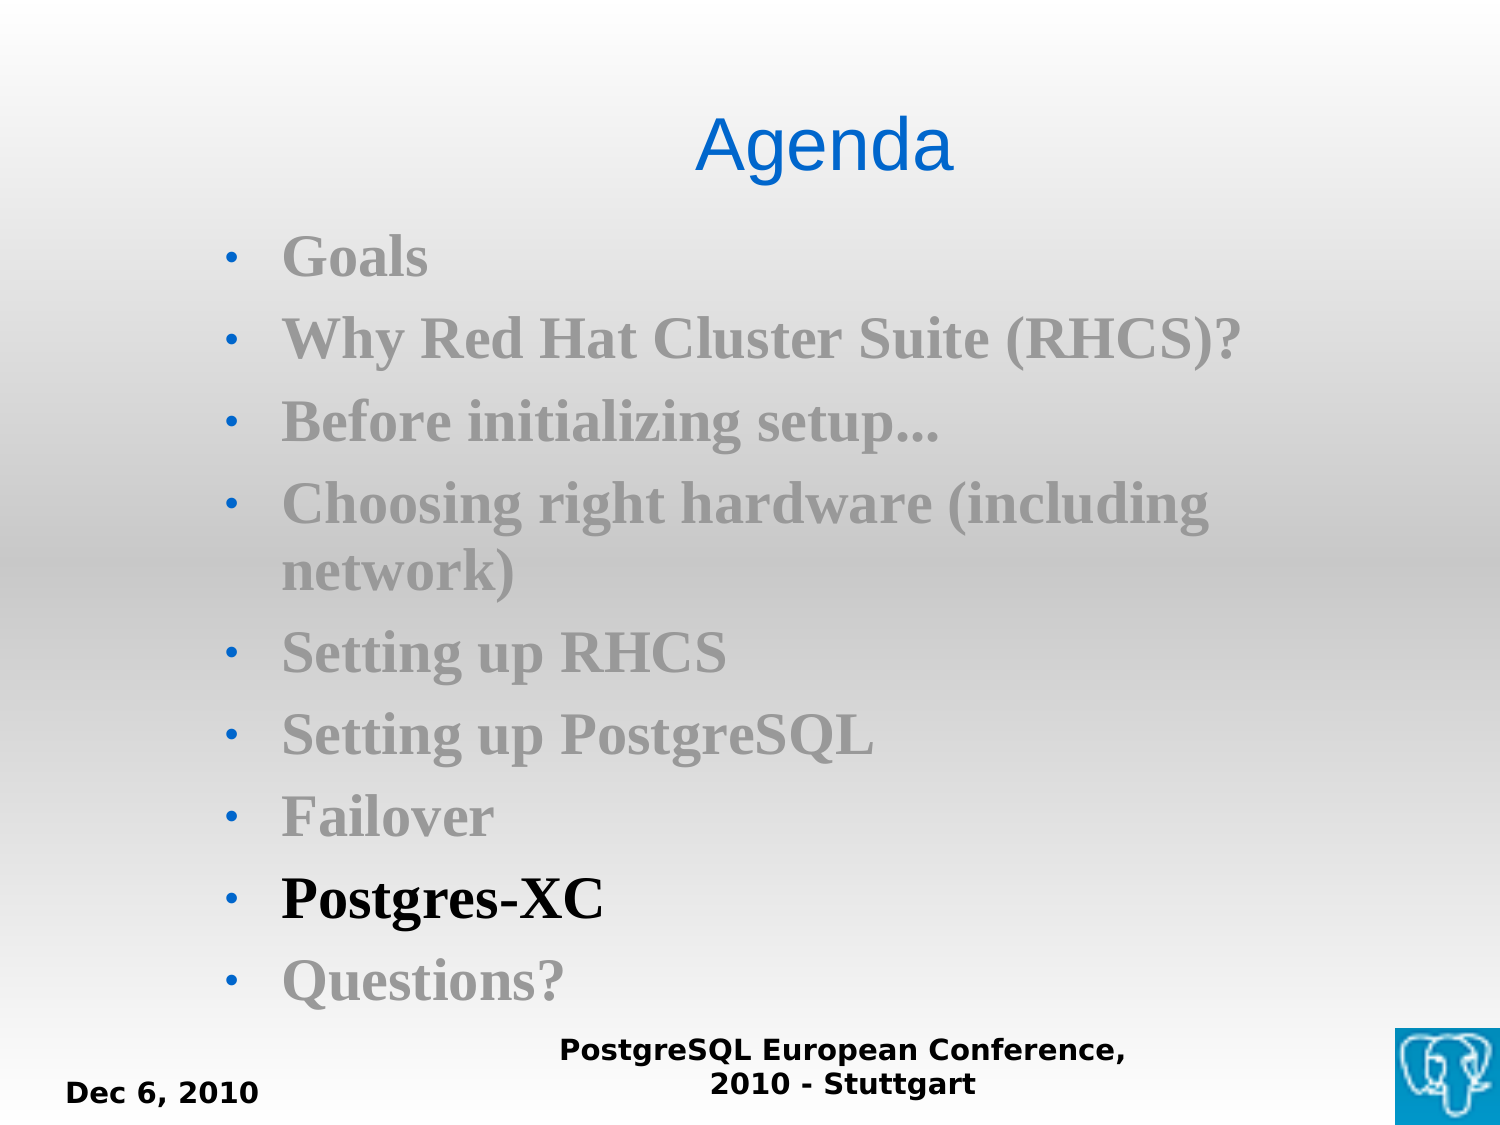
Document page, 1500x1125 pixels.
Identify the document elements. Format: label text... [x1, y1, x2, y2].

list Goals Why Red Hat Cluster Suite (RHCS)? Before initializing setup... Choosing right hardware (including network) Setting up RHCS Setting up PostgreSQL Failover Postgres-XC Questions? [224, 222, 1425, 1014]
picture [1400, 1033, 1492, 1118]
title Agenda [224, 49, 1425, 222]
